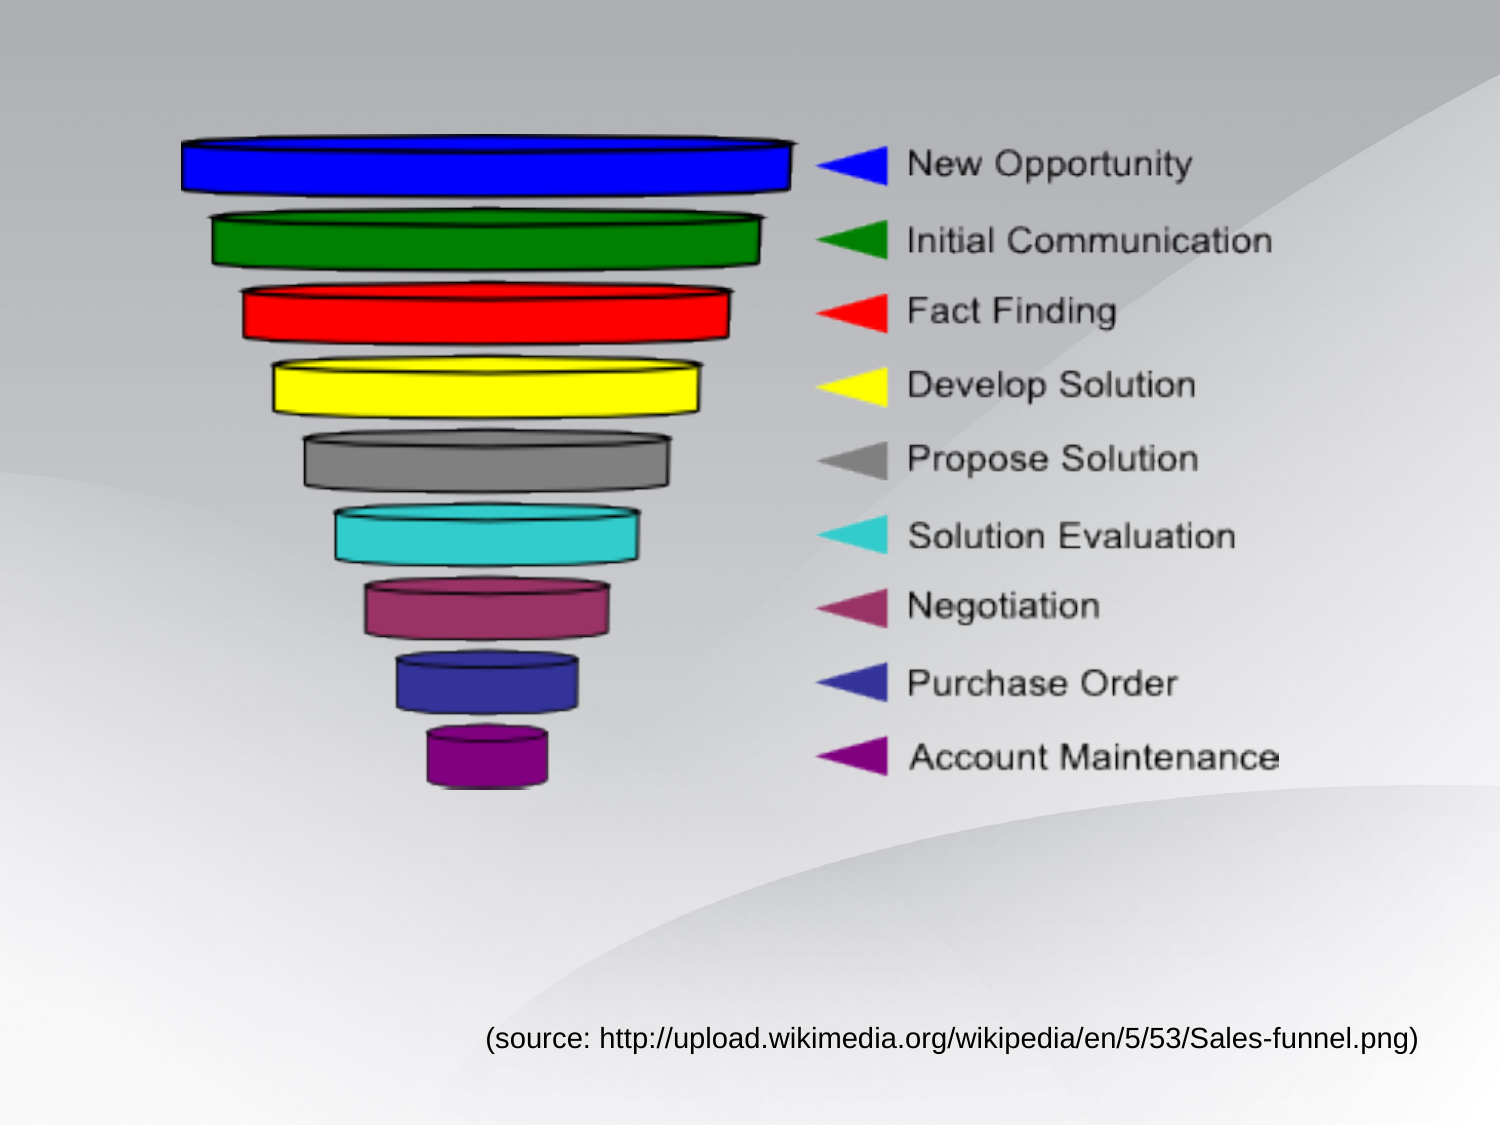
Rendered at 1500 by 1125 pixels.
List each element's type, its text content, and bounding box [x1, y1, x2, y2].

picture [0, 0, 1500, 1125]
text_box (source: http://upload.wikimedia.org/wikipedia/en/5/53/Sales-funnel.png) [470, 1012, 1432, 1063]
